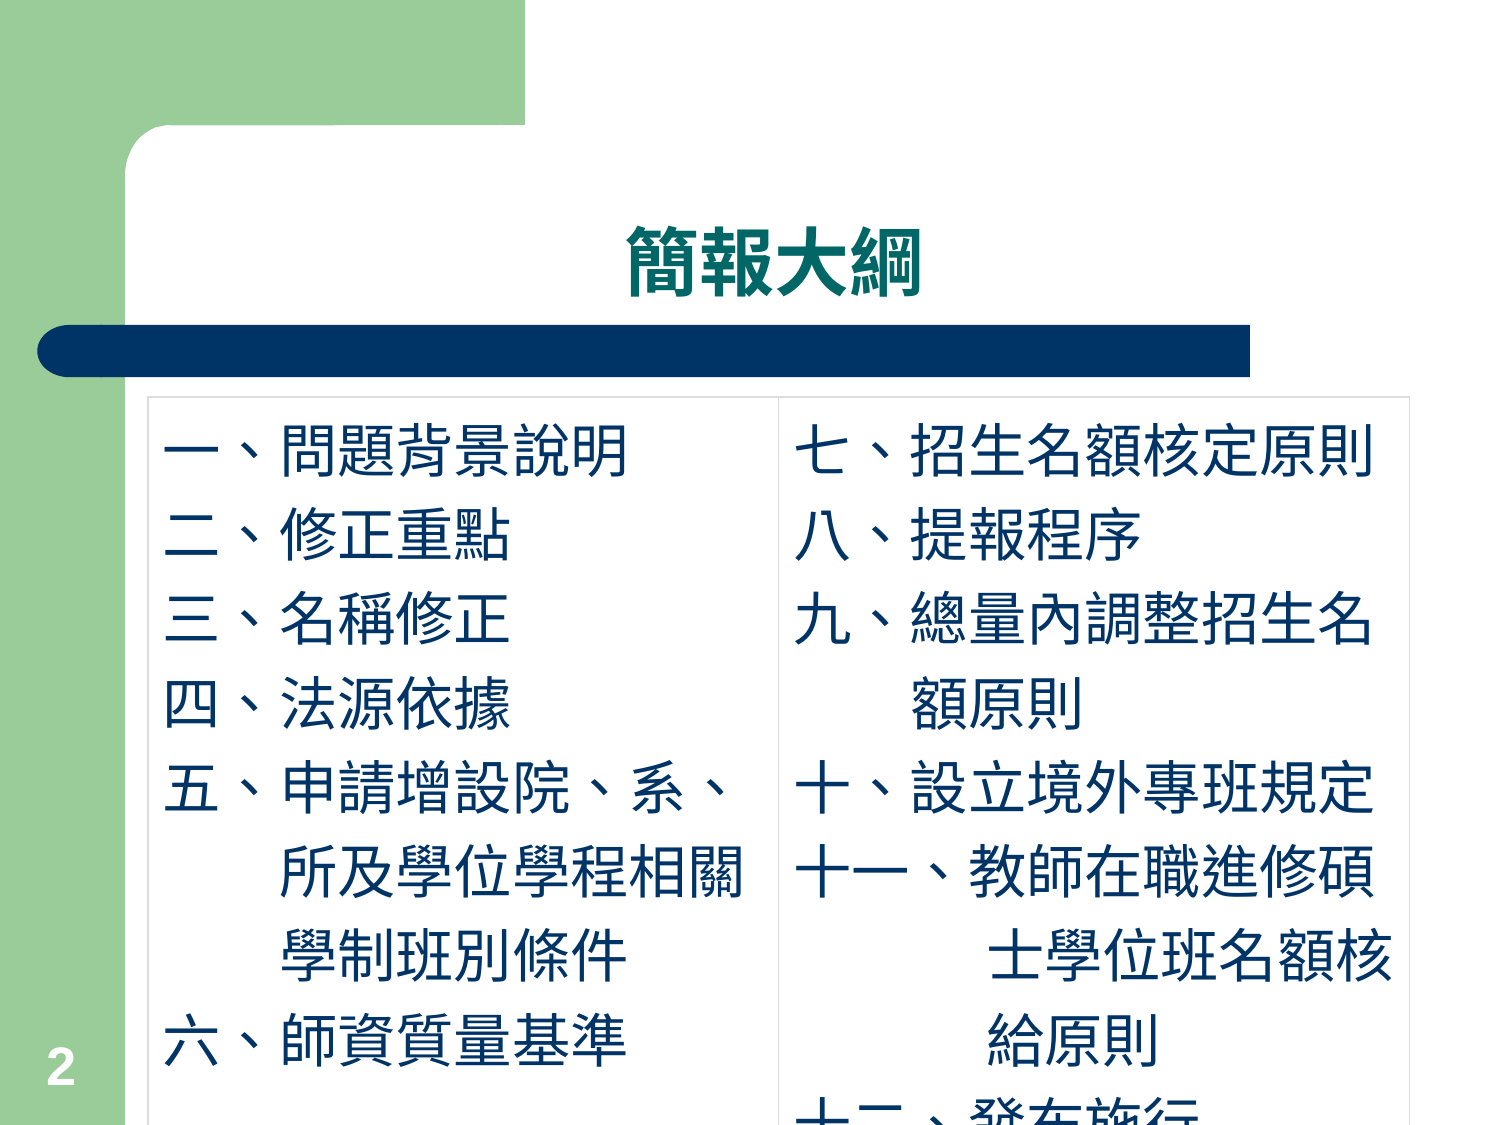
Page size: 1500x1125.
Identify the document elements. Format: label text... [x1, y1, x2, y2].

table_header 一、問題背景說明 二、修正重點 三、名稱修正 四、法源依據 五、申請增設院、系、所及學位學程相關學制班別條件 六、師資質量基準 [149, 398, 778, 1125]
table_header 七、招生名額核定原則 八、提報程序 九、總量內調整招生名額原則 十、設立境外專班規定 十一、教師在職進修碩 士學位班名額核 給原則 十二、發布施行 [779, 398, 1409, 1125]
slide_number <編號> [13, 1023, 111, 1105]
title 簡報大綱 [125, 125, 1425, 313]
